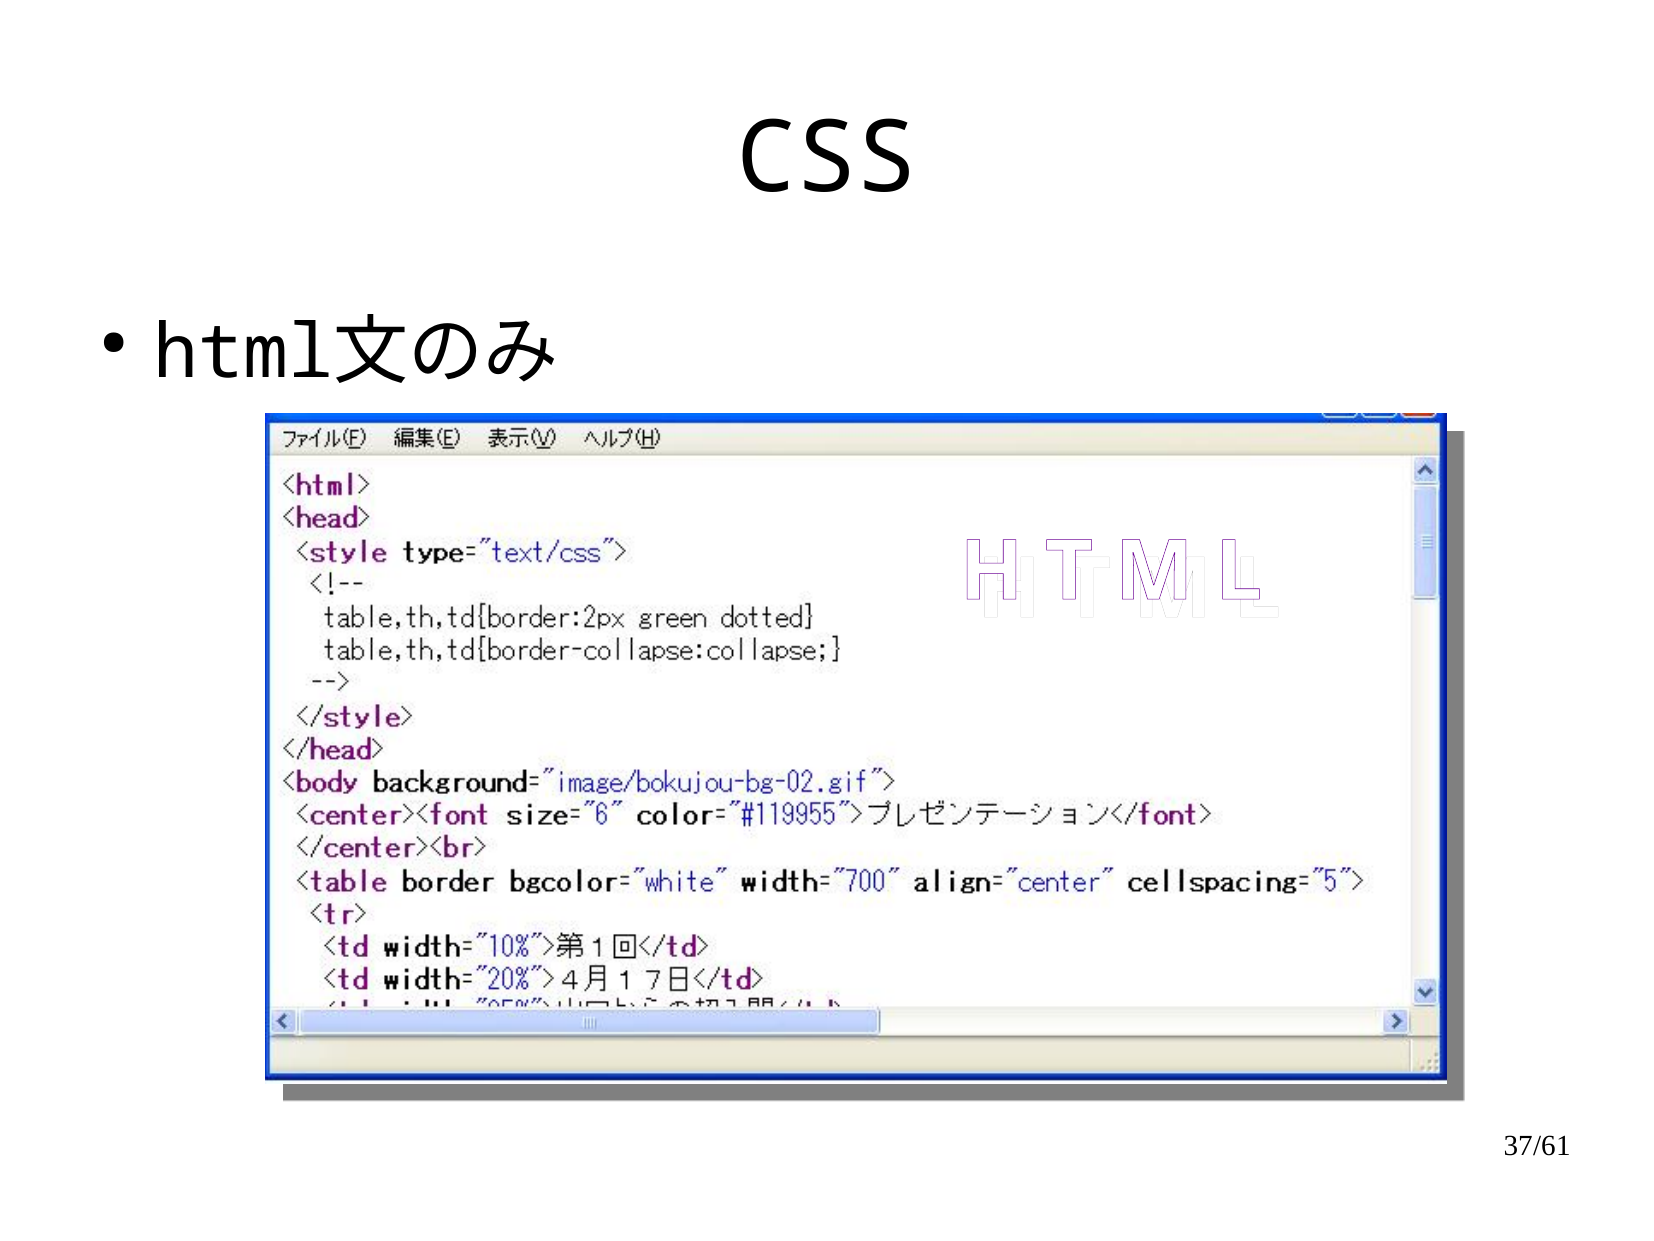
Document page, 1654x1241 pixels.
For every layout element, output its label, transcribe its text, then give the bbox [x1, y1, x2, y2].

text_box H T M L [944, 502, 1359, 635]
picture [265, 413, 1447, 1084]
list html文のみ [82, 290, 1571, 1109]
title CSS [82, 49, 1571, 257]
